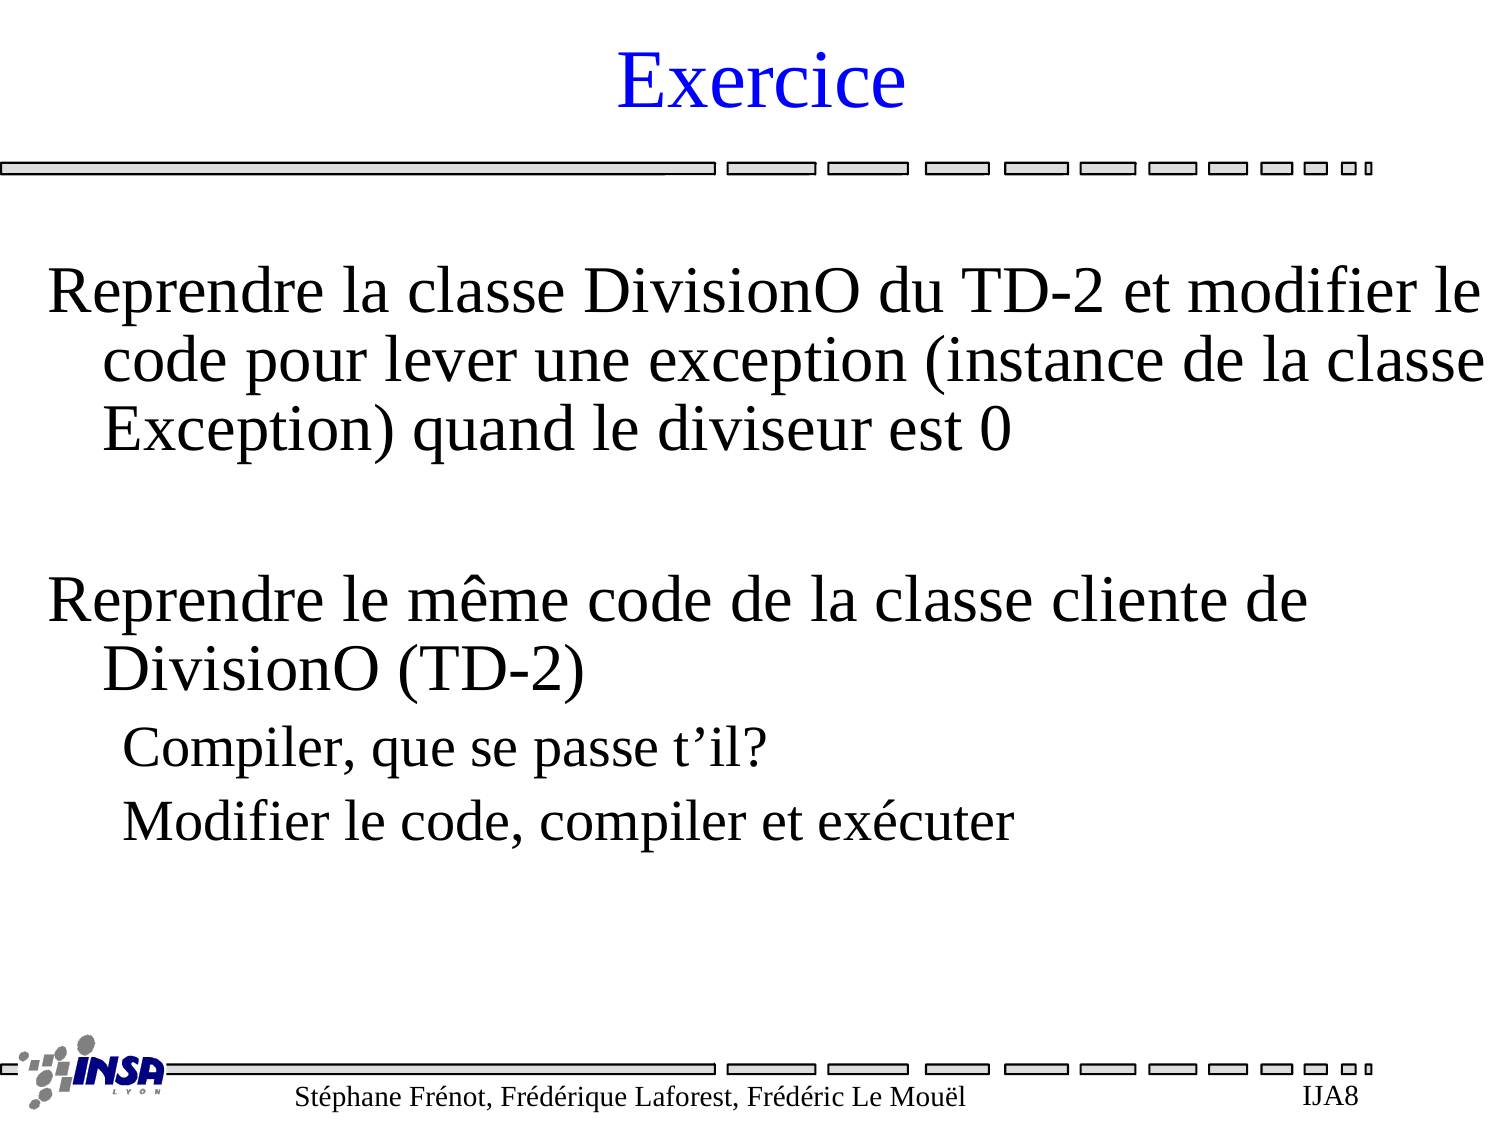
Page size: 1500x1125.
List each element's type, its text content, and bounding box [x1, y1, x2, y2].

title Exercice [125, 0, 1401, 163]
list Reprendre la classe DivisionO du TD-2 et modifier le code pour lever une exception (instance de la classe Exception) quand le diviseur est 0 Reprendre le même code de la classe cliente de DivisionO (TD-2) Compiler, que se passe t’il? Modifier le code, compiler et exécuter [47, 257, 1495, 1083]
